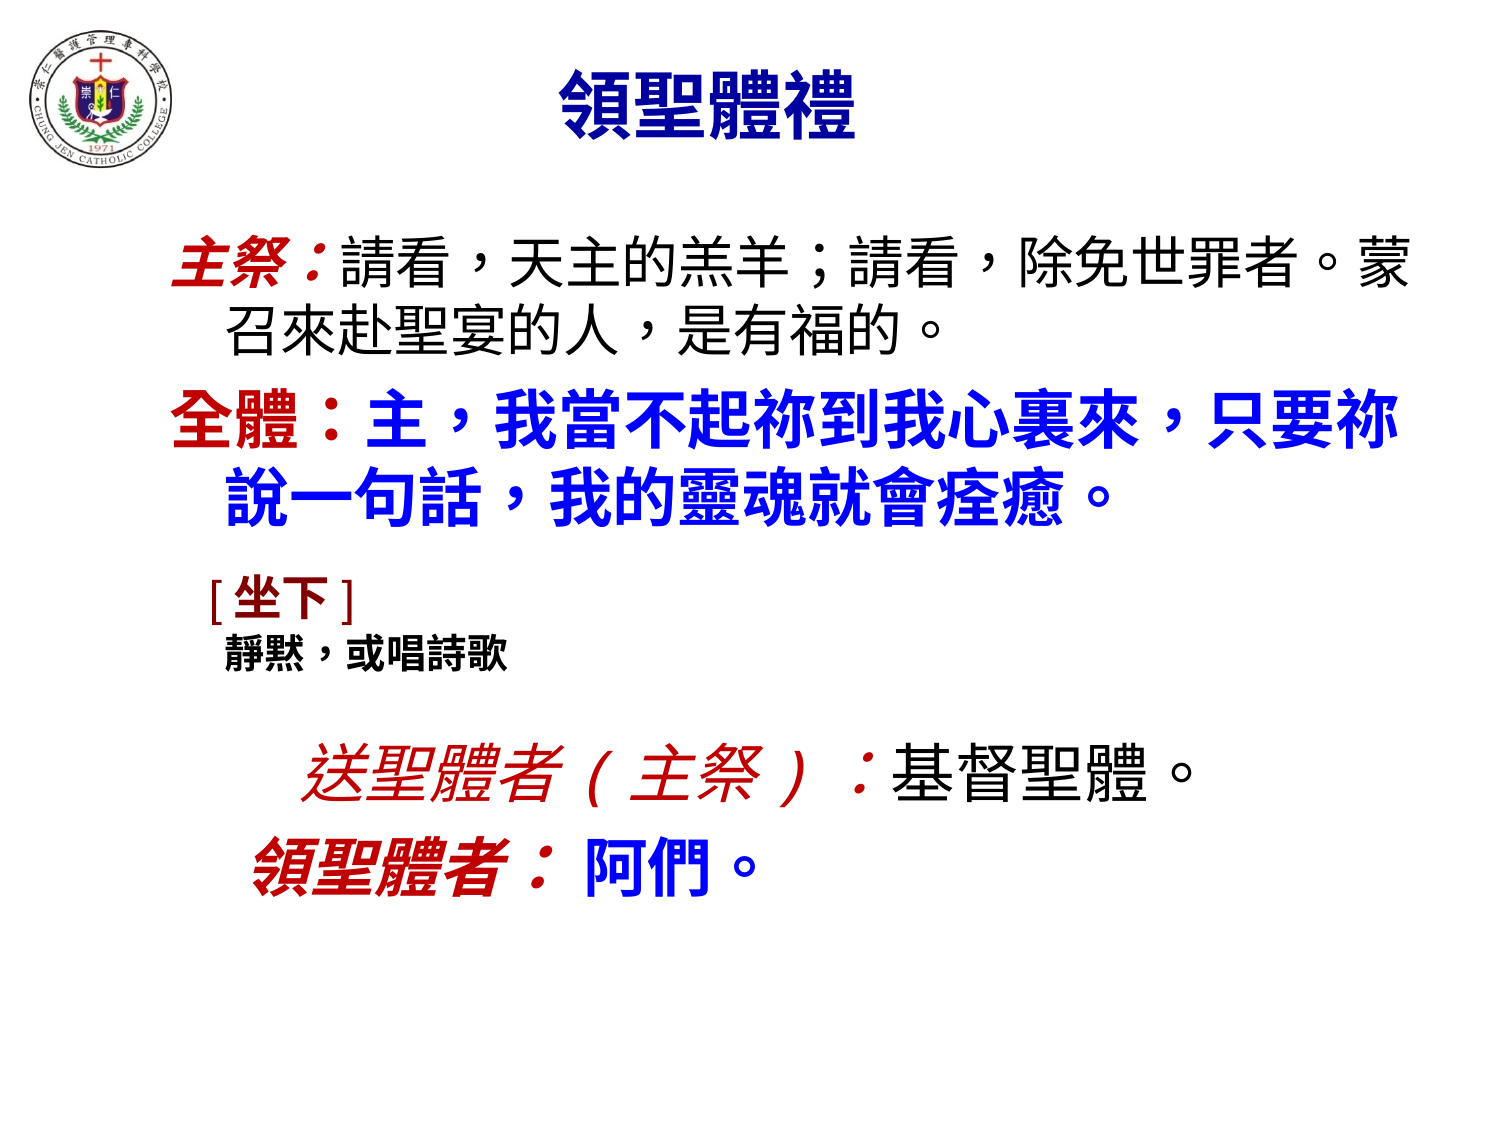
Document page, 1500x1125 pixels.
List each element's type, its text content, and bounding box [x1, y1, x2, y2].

list 主祭：請看，天主的羔羊；請看，除免世罪者。蒙召來赴聖宴的人，是有福的。 全體：主，我當不起祢到我心裏來，只要祢說一句話，我的靈魂就會痊癒。 [坐下] 靜黙，或唱詩歌 送聖體者(主祭)：基督聖體。 領聖體者： 阿們。 [100, 220, 1436, 1000]
title 領聖體禮 [147, 42, 1268, 164]
